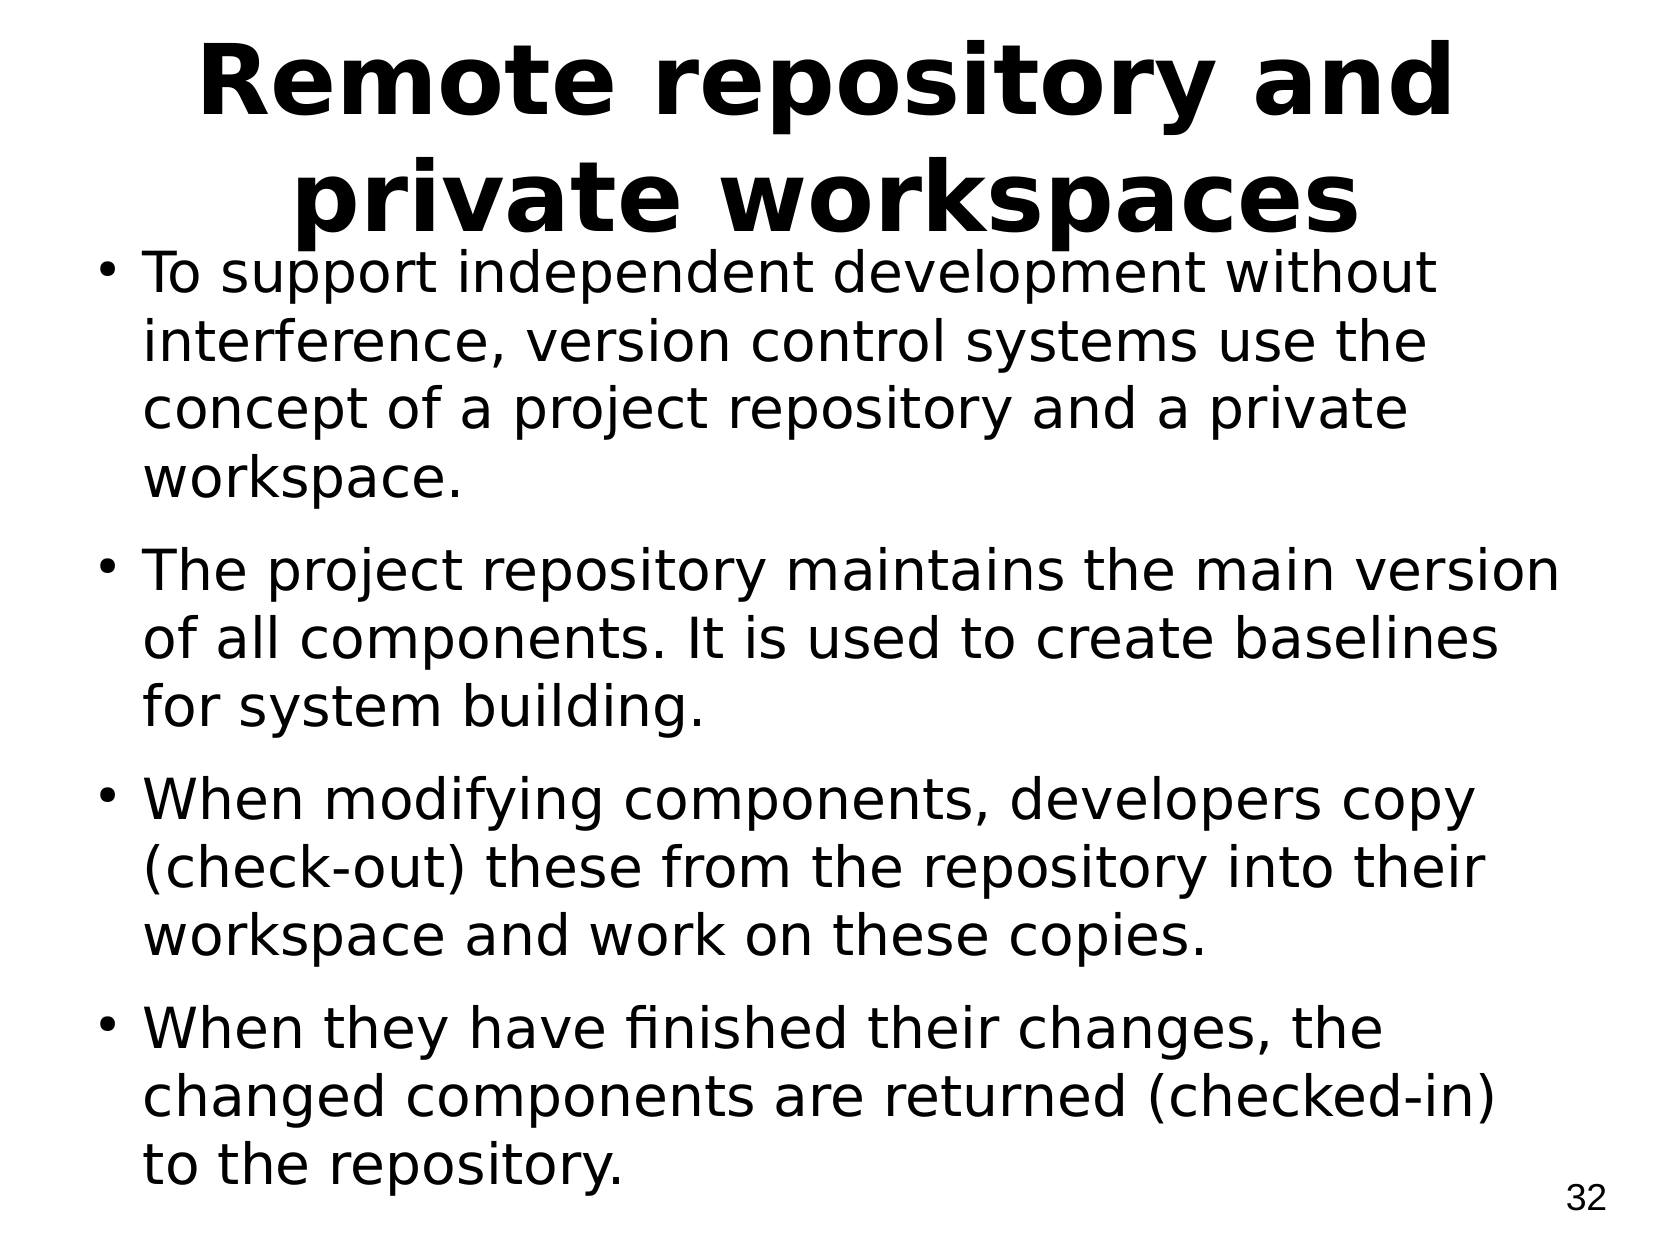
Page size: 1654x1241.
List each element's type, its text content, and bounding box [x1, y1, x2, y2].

list To support independent development without interference, version control systems use the concept of a project repository and a private workspace. The project repository maintains the main version of all components. It is used to create baselines for system building. When modifying components, developers copy (check-out) these from the repository into their workspace and work on these copies. When they have finished their changes, the changed components are returned (checked-in) to the repository. [82, 236, 1571, 1205]
title Remote repository and private workspaces [82, 61, 1571, 207]
